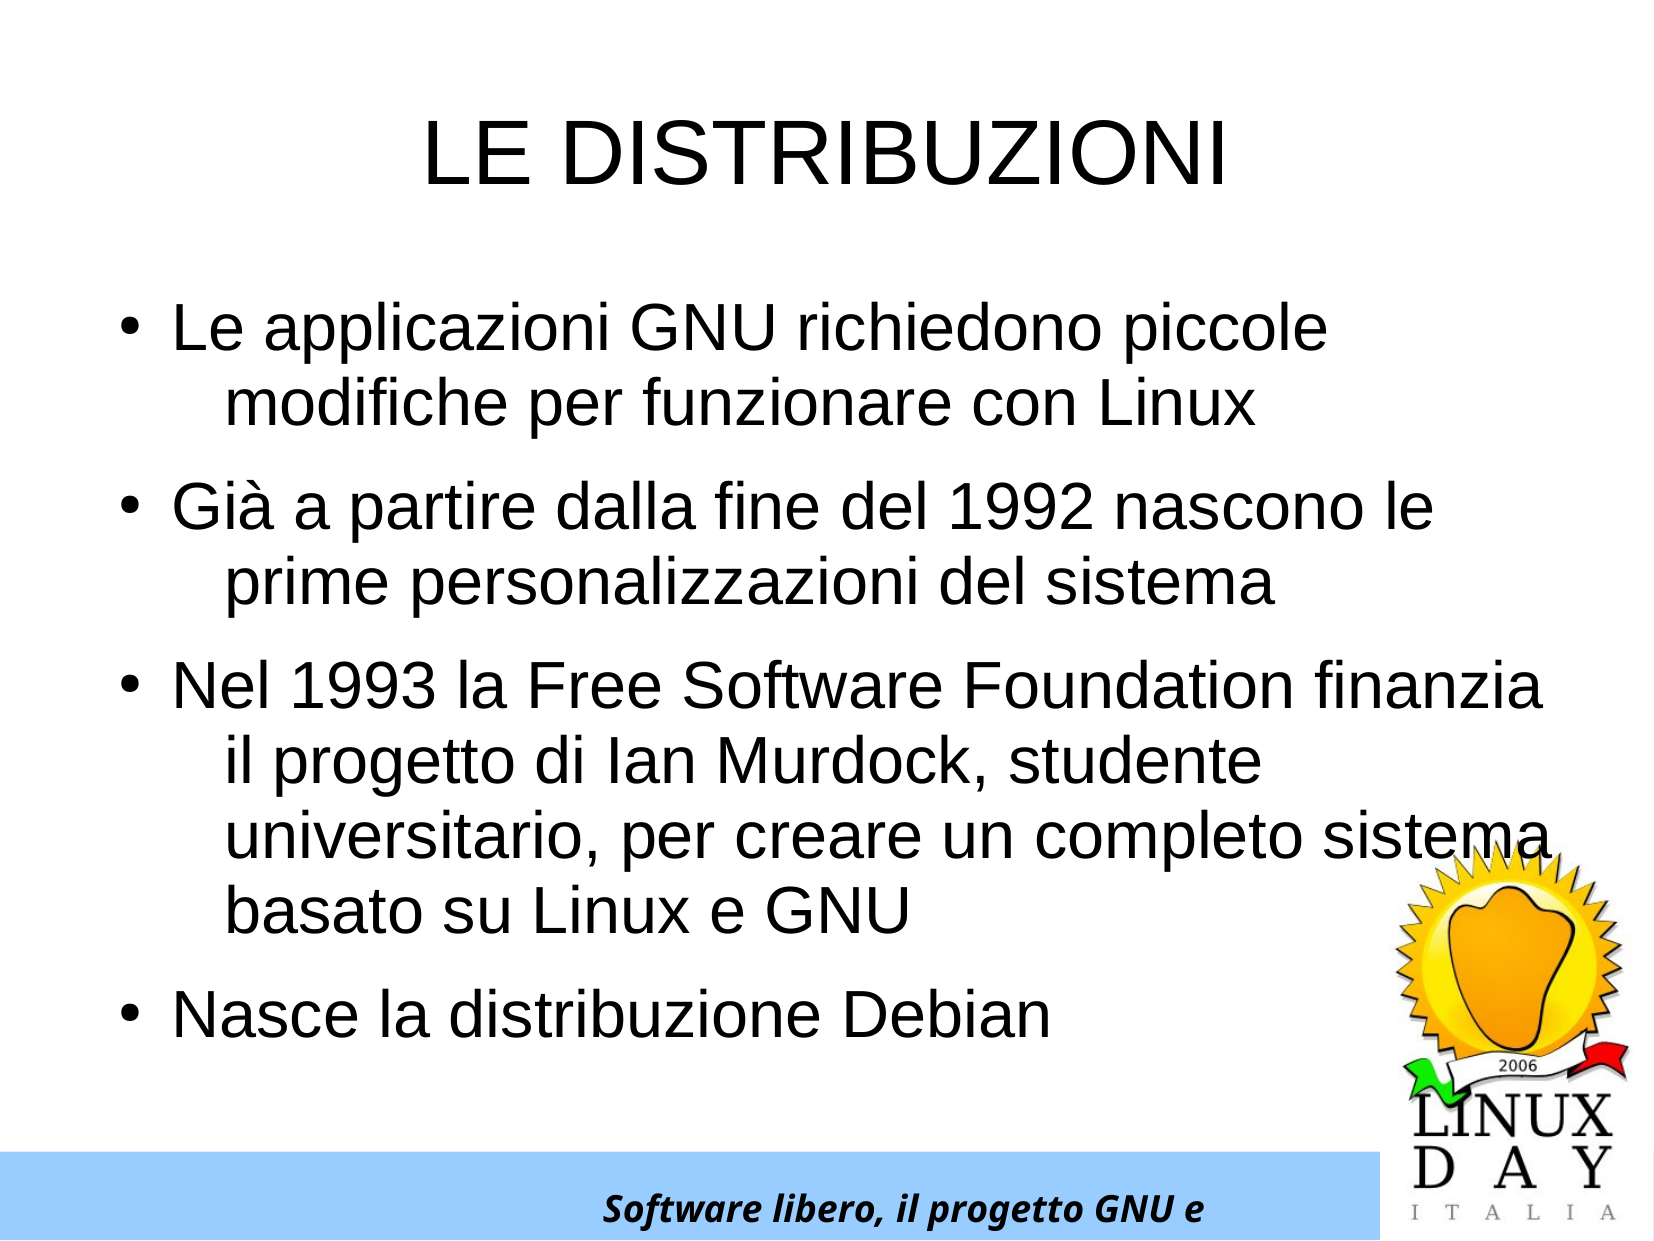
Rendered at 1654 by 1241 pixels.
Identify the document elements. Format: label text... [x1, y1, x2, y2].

title LE DISTRIBUZIONI [82, 49, 1571, 257]
text_box [0, 1151, 1380, 1241]
text_box Software libero, il progetto GNU e Linux [588, 1175, 1323, 1237]
list Le applicazioni GNU richiedono piccole modifiche per funzionare con Linux Già a partire dalla fine del 1992 nascono le prime personalizzazioni del sistema Nel 1993 la Free Software Foundation finanzia il progetto di Ian Murdock, studente universitario, per creare un completo sistema basato su Linux e GNU Nasce la distribuzione Debian [82, 290, 1571, 1094]
picture [1380, 826, 1654, 1241]
